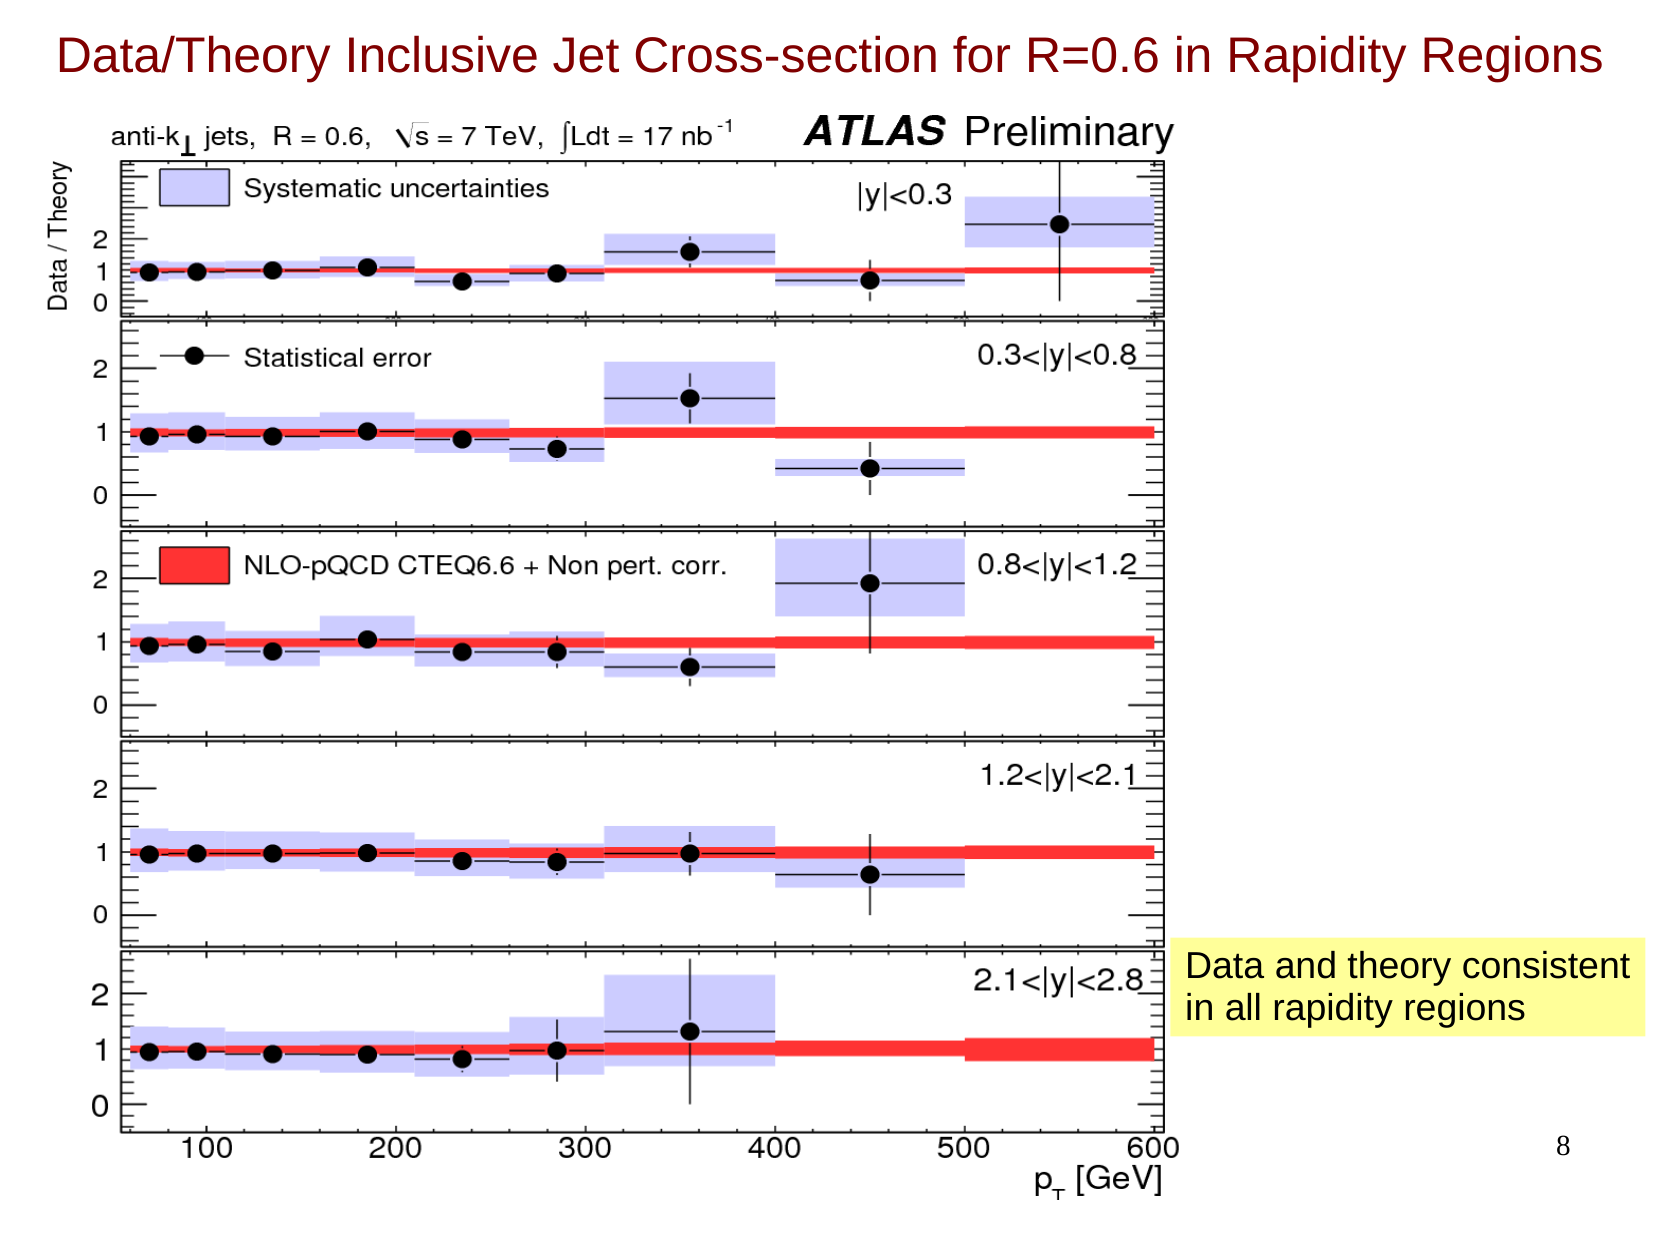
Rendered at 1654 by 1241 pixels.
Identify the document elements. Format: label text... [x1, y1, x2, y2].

picture [0, 109, 1201, 1201]
text_box Data and theory consistent in all rapidity regions [1170, 937, 1646, 1037]
text_box Data/Theory Inclusive Jet Cross-section for R=0.6 in Rapidity Regions [41, 19, 1620, 91]
